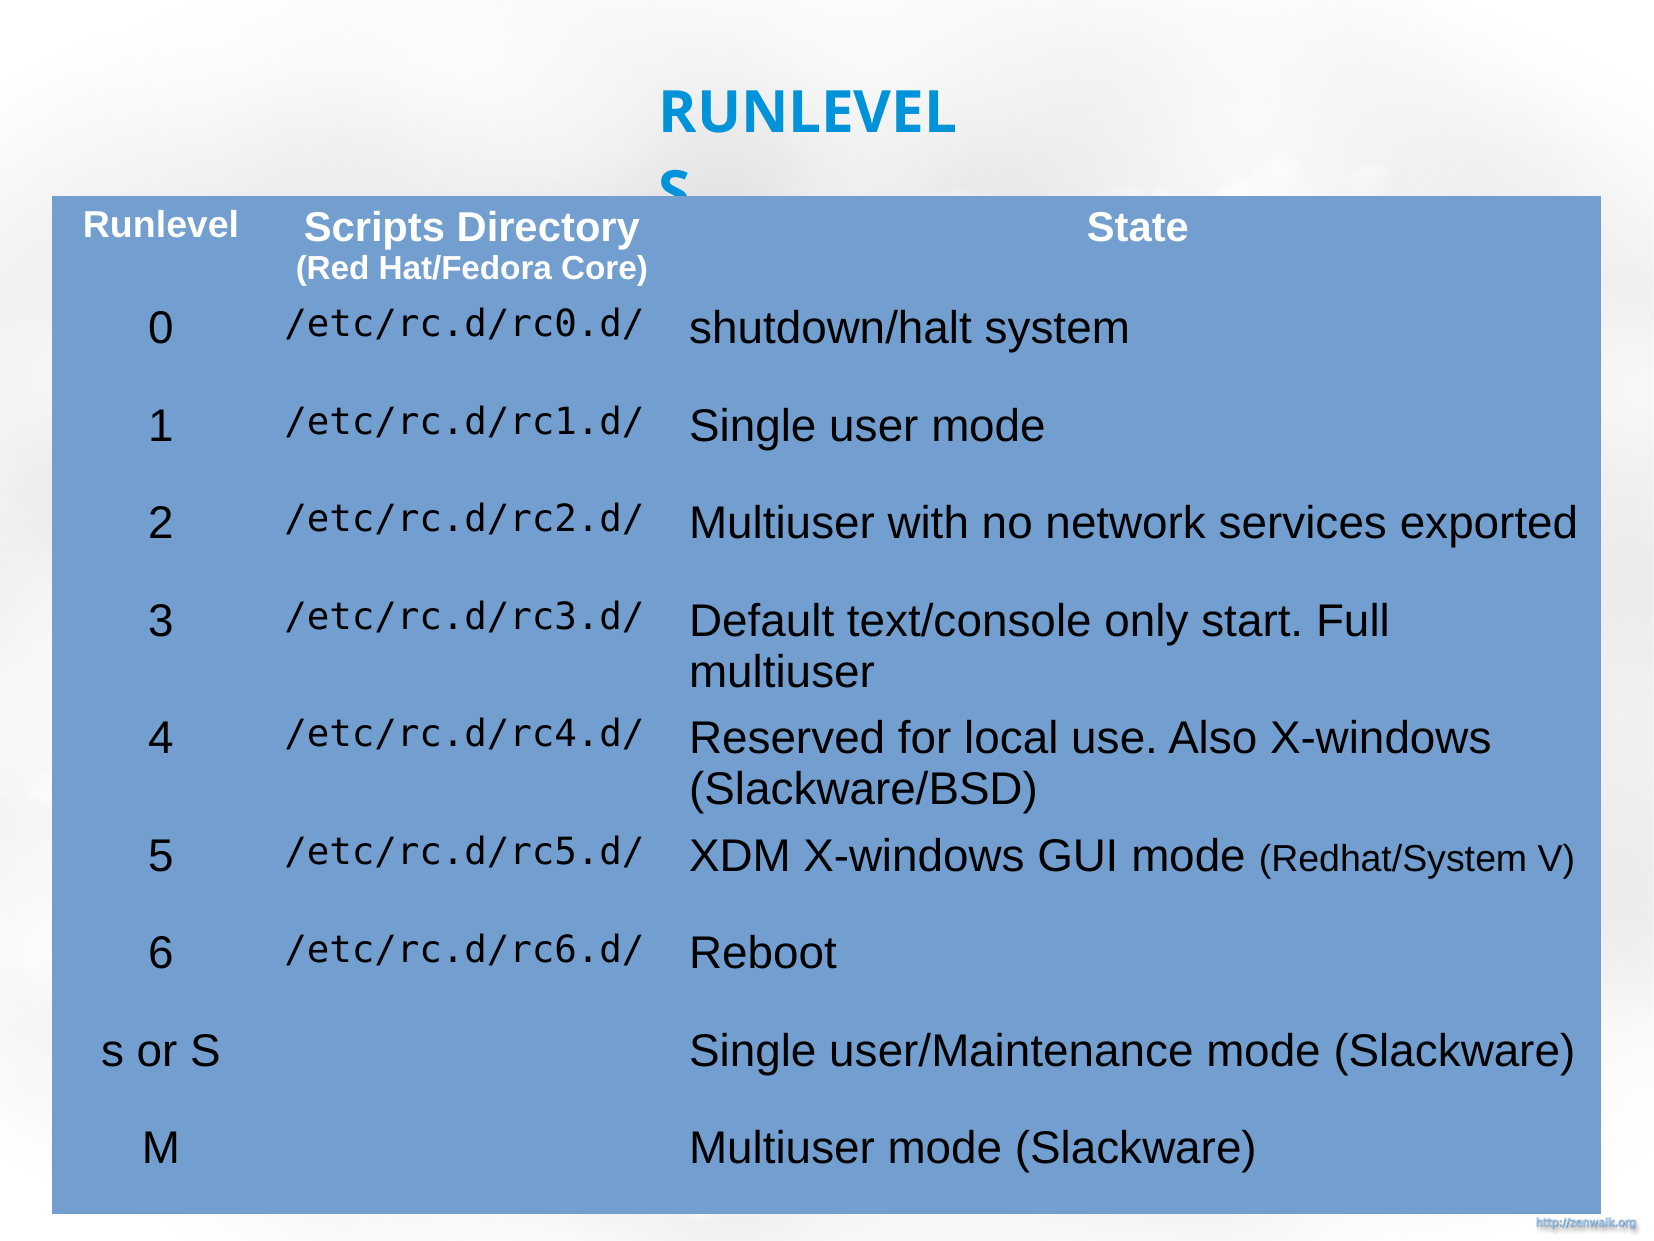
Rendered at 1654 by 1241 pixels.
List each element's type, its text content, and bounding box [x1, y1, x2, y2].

table_header State [674, 196, 1601, 295]
table_cell /etc/rc.d/rc6.d/ [270, 920, 674, 1017]
table_cell /etc/rc.d/rc5.d/ [270, 822, 674, 920]
table_cell [270, 1017, 674, 1115]
table_cell 1 [52, 392, 270, 490]
table_cell M [52, 1115, 270, 1214]
table_cell /etc/rc.d/rc1.d/ [270, 392, 674, 490]
table_cell Single user mode [674, 392, 1601, 490]
table_cell 2 [52, 490, 270, 587]
table_cell s or S [52, 1017, 270, 1115]
table_cell Reboot [674, 920, 1601, 1017]
table_cell /etc/rc.d/rc2.d/ [270, 490, 674, 587]
table_cell 4 [52, 705, 270, 822]
table_cell [270, 1115, 674, 1214]
table_cell shutdown/halt system [674, 295, 1601, 392]
table_cell 3 [52, 587, 270, 705]
table_cell Default text/console only start. Full multiuser [674, 587, 1601, 705]
table_cell Multiuser with no network services exported [674, 490, 1601, 587]
table_cell /etc/rc.d/rc0.d/ [270, 295, 674, 392]
table_cell /etc/rc.d/rc3.d/ [270, 587, 674, 705]
table_header Runlevel [52, 196, 270, 295]
table_cell /etc/rc.d/rc4.d/ [270, 705, 674, 822]
table_cell Reserved for local use. Also X-windows (Slackware/BSD) [674, 705, 1601, 822]
table_cell 6 [52, 920, 270, 1017]
text_box RUNLEVELS [644, 63, 986, 149]
table_cell Multiuser mode (Slackware) [674, 1115, 1601, 1214]
table_cell 5 [52, 822, 270, 920]
table_cell XDM X-windows GUI mode (Redhat/System V) [674, 822, 1601, 920]
table_cell 0 [52, 295, 270, 392]
table_header Scripts Directory (Red Hat/Fedora Core) [270, 196, 674, 295]
table_cell Single user/Maintenance mode (Slackware) [674, 1017, 1601, 1115]
